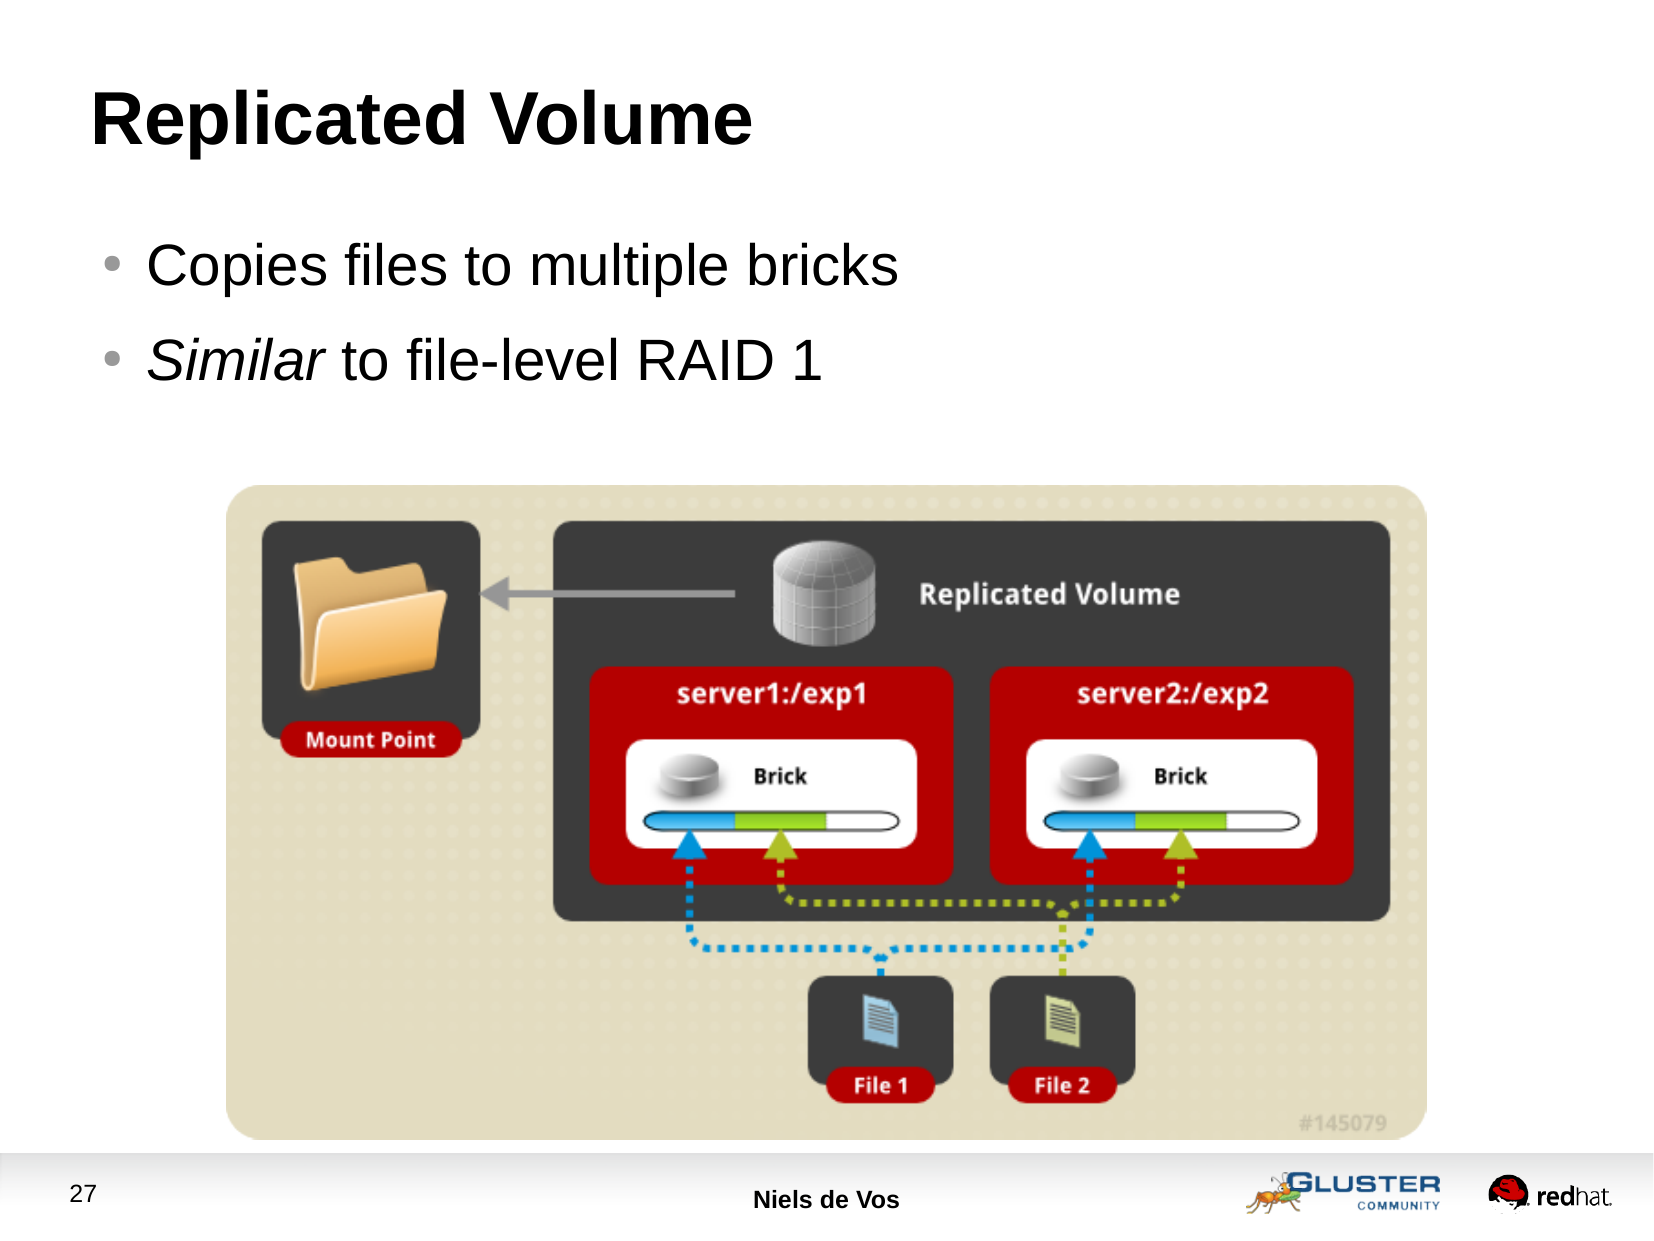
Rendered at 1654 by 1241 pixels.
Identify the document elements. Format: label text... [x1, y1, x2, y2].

picture [226, 485, 1427, 1141]
list Copies files to multiple bricks Similar to file-level RAID 1 [86, 232, 1576, 1111]
picture [0, 1153, 1654, 1238]
title Replicated Volume [90, 15, 1579, 223]
